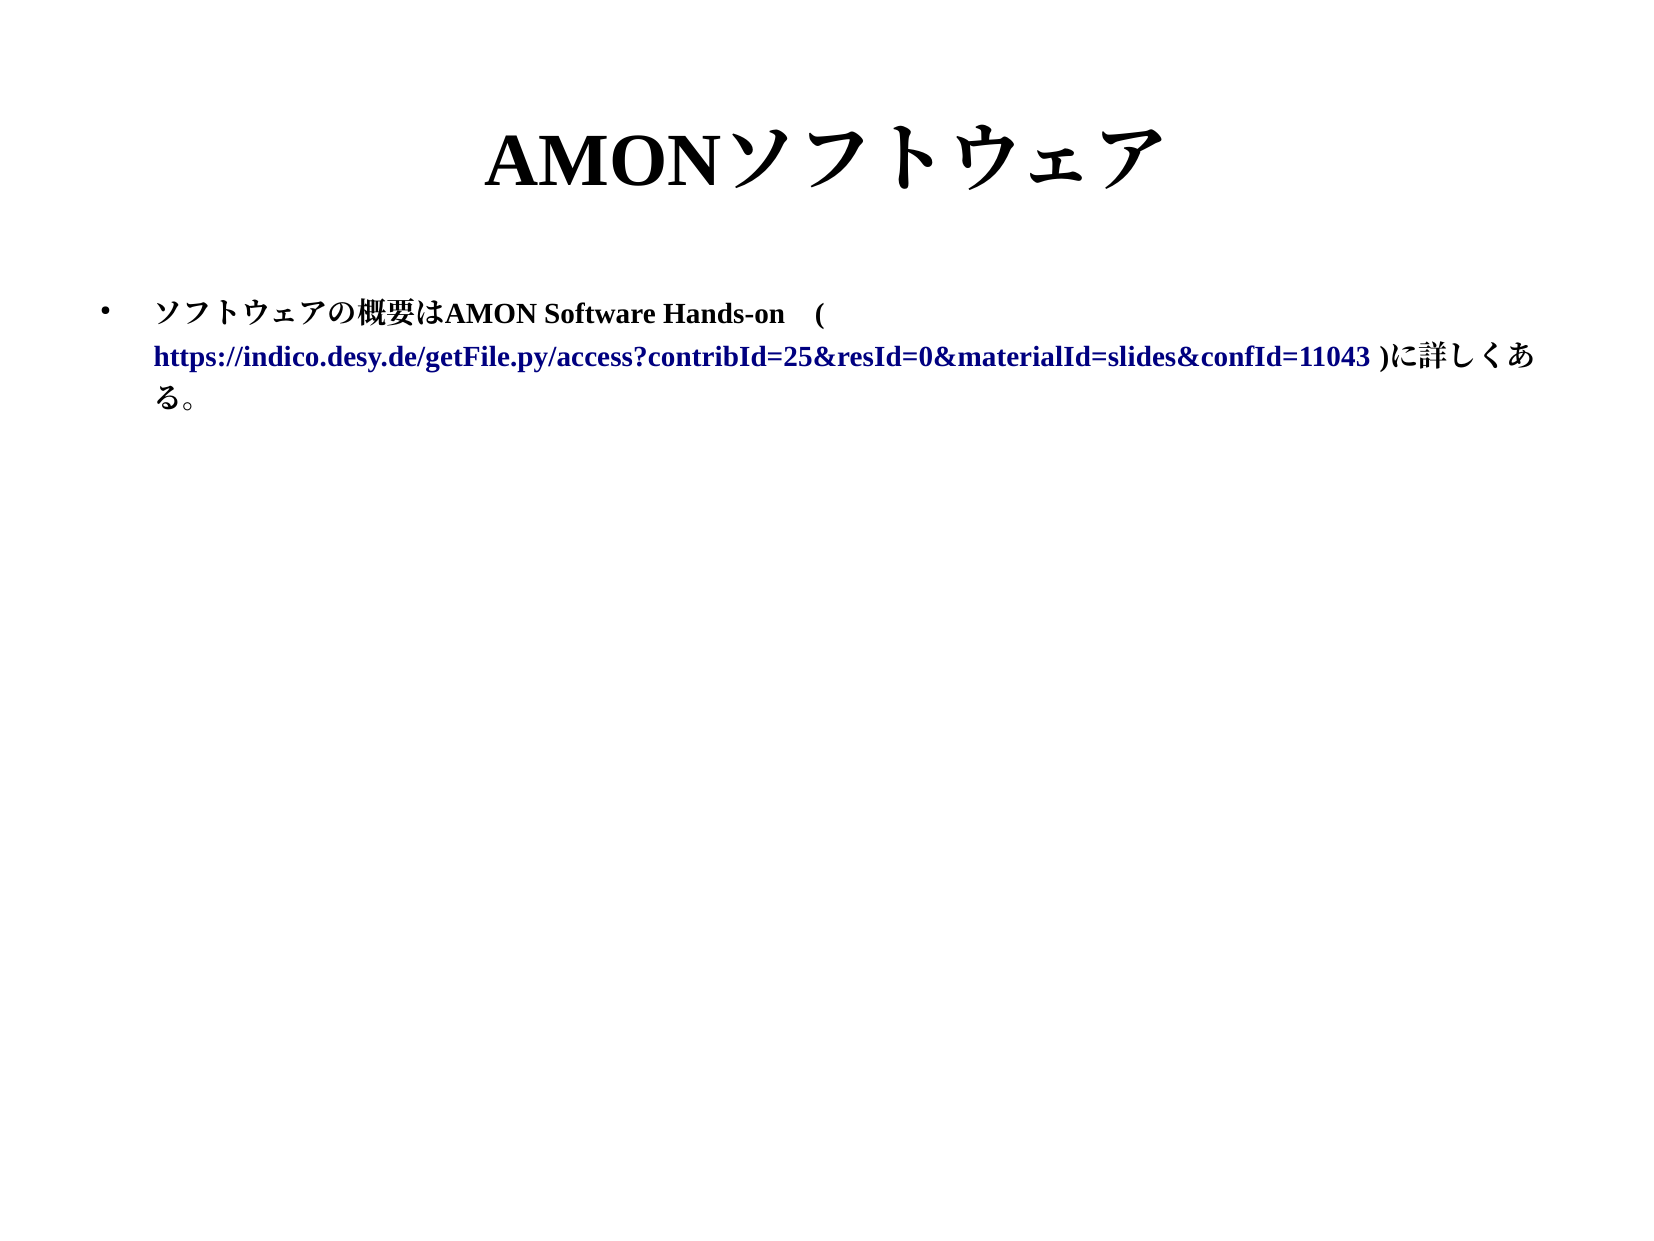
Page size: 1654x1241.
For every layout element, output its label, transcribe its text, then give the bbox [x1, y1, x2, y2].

list ソフトウェアの概要はAMON Software Hands-on (https://indico.desy.de/getFile.py/access?contribId=25&resId=0&materialId=slides&confId=11043 )に詳しくある。 [82, 290, 1571, 1010]
title AMONソフトウェア [82, 49, 1571, 257]
